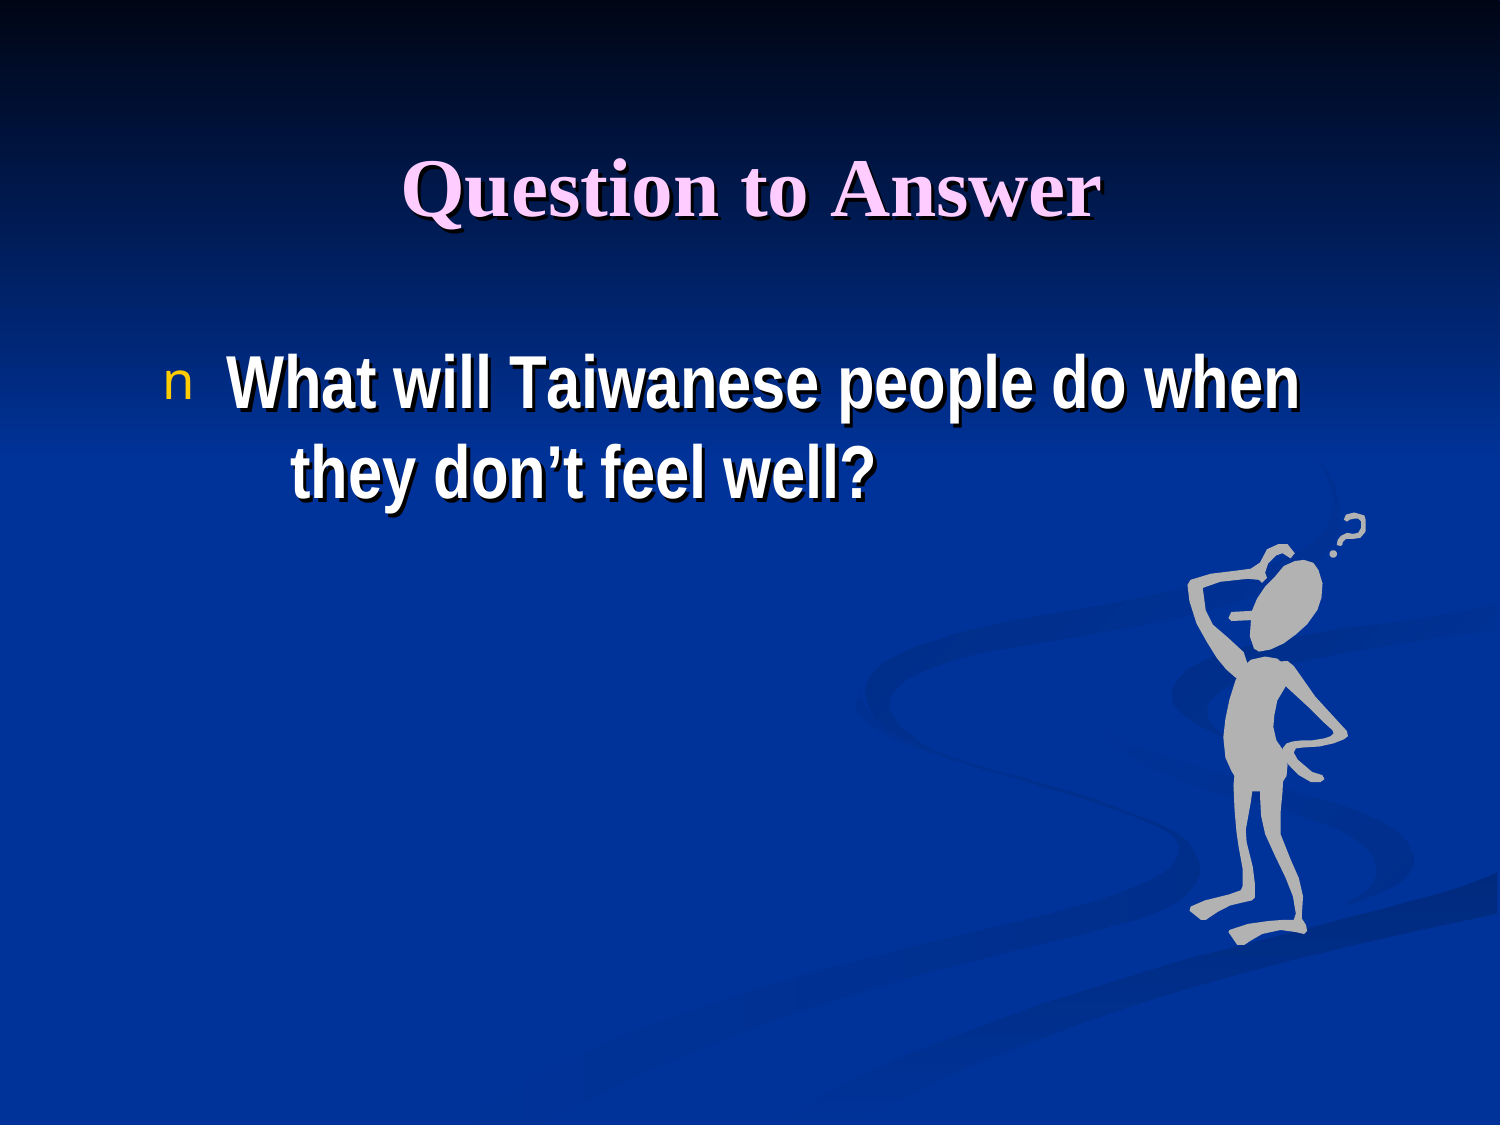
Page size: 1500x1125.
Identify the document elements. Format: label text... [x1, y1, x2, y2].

list What will Taiwanese people do when they don’t feel well? [147, 326, 1426, 1005]
picture [1187, 512, 1366, 945]
title Question to Answer [76, 113, 1427, 254]
